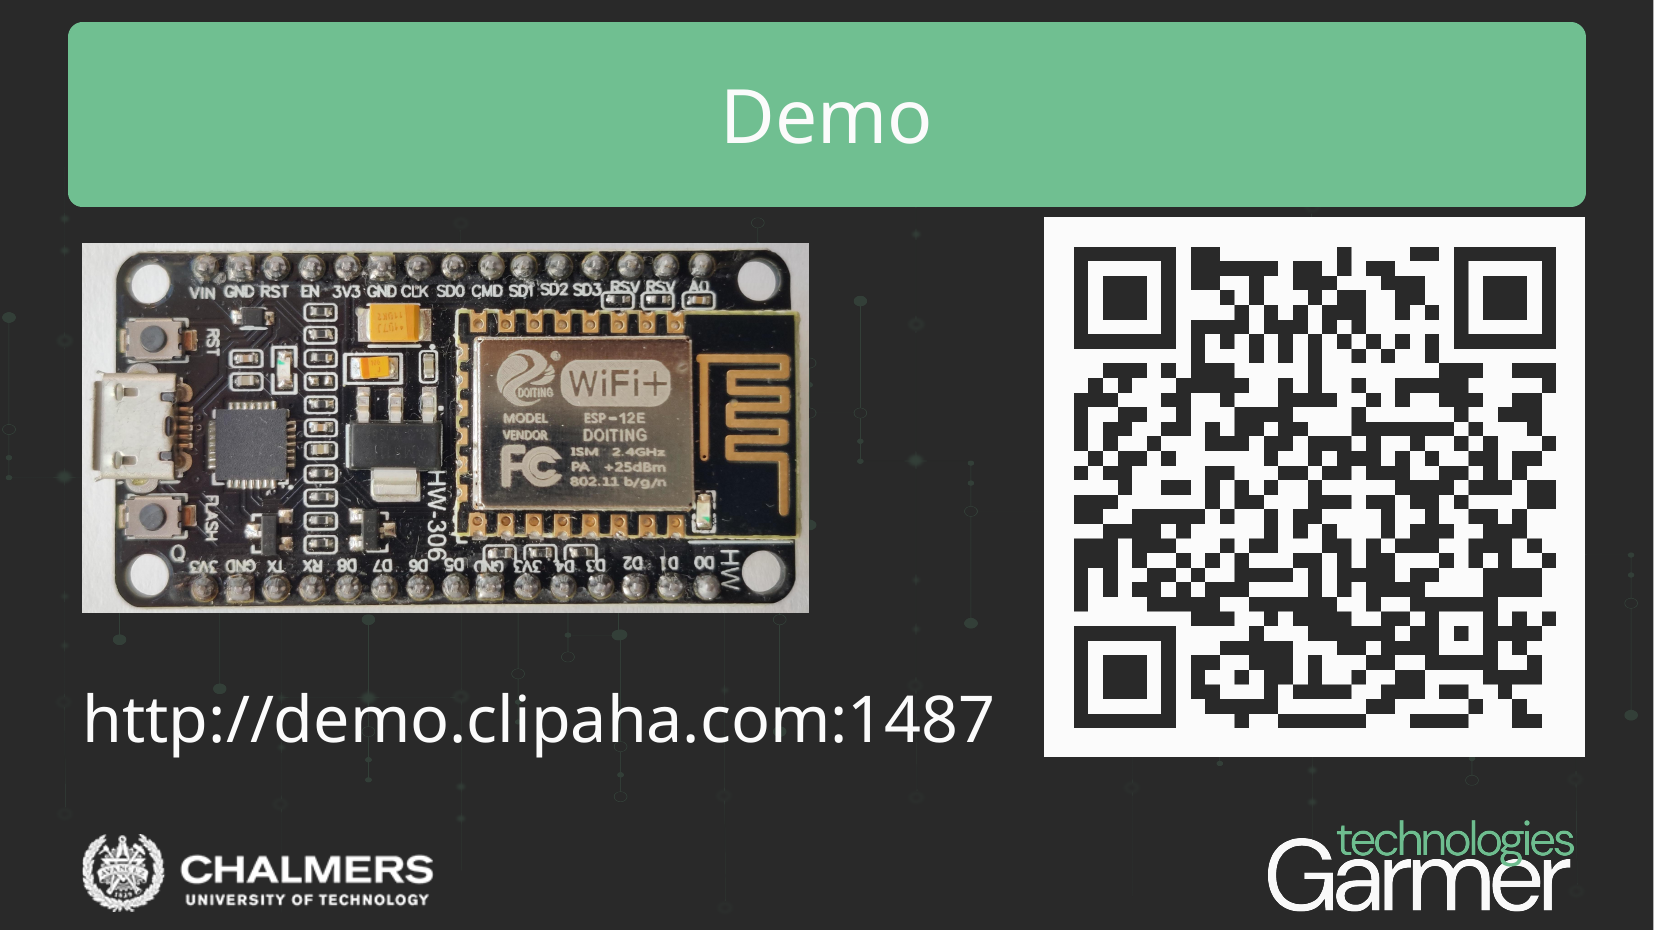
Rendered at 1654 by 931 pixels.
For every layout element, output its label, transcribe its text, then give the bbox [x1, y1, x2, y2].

picture [1246, 807, 1607, 912]
picture [1044, 217, 1585, 758]
picture [82, 834, 443, 912]
title Demo [82, 37, 1571, 193]
picture [82, 243, 809, 613]
list http://demo.clipaha.com:1487 [82, 673, 1034, 781]
